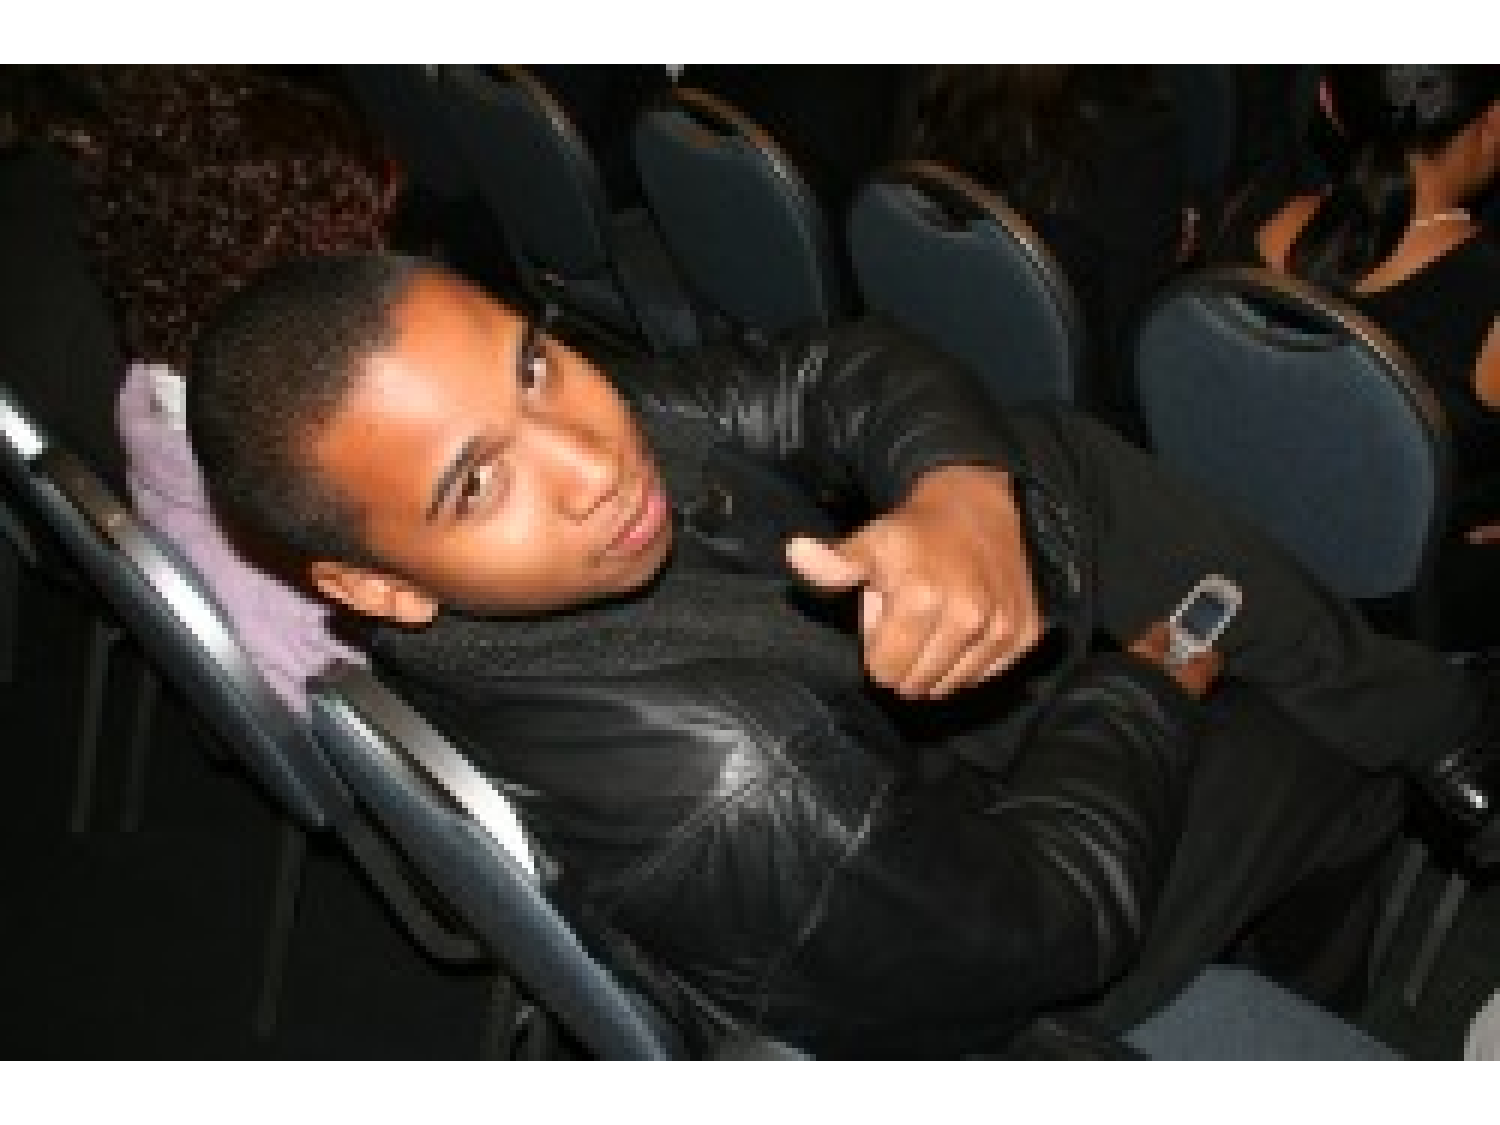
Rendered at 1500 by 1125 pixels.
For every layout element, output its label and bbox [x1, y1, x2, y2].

picture [0, 64, 1500, 1061]
